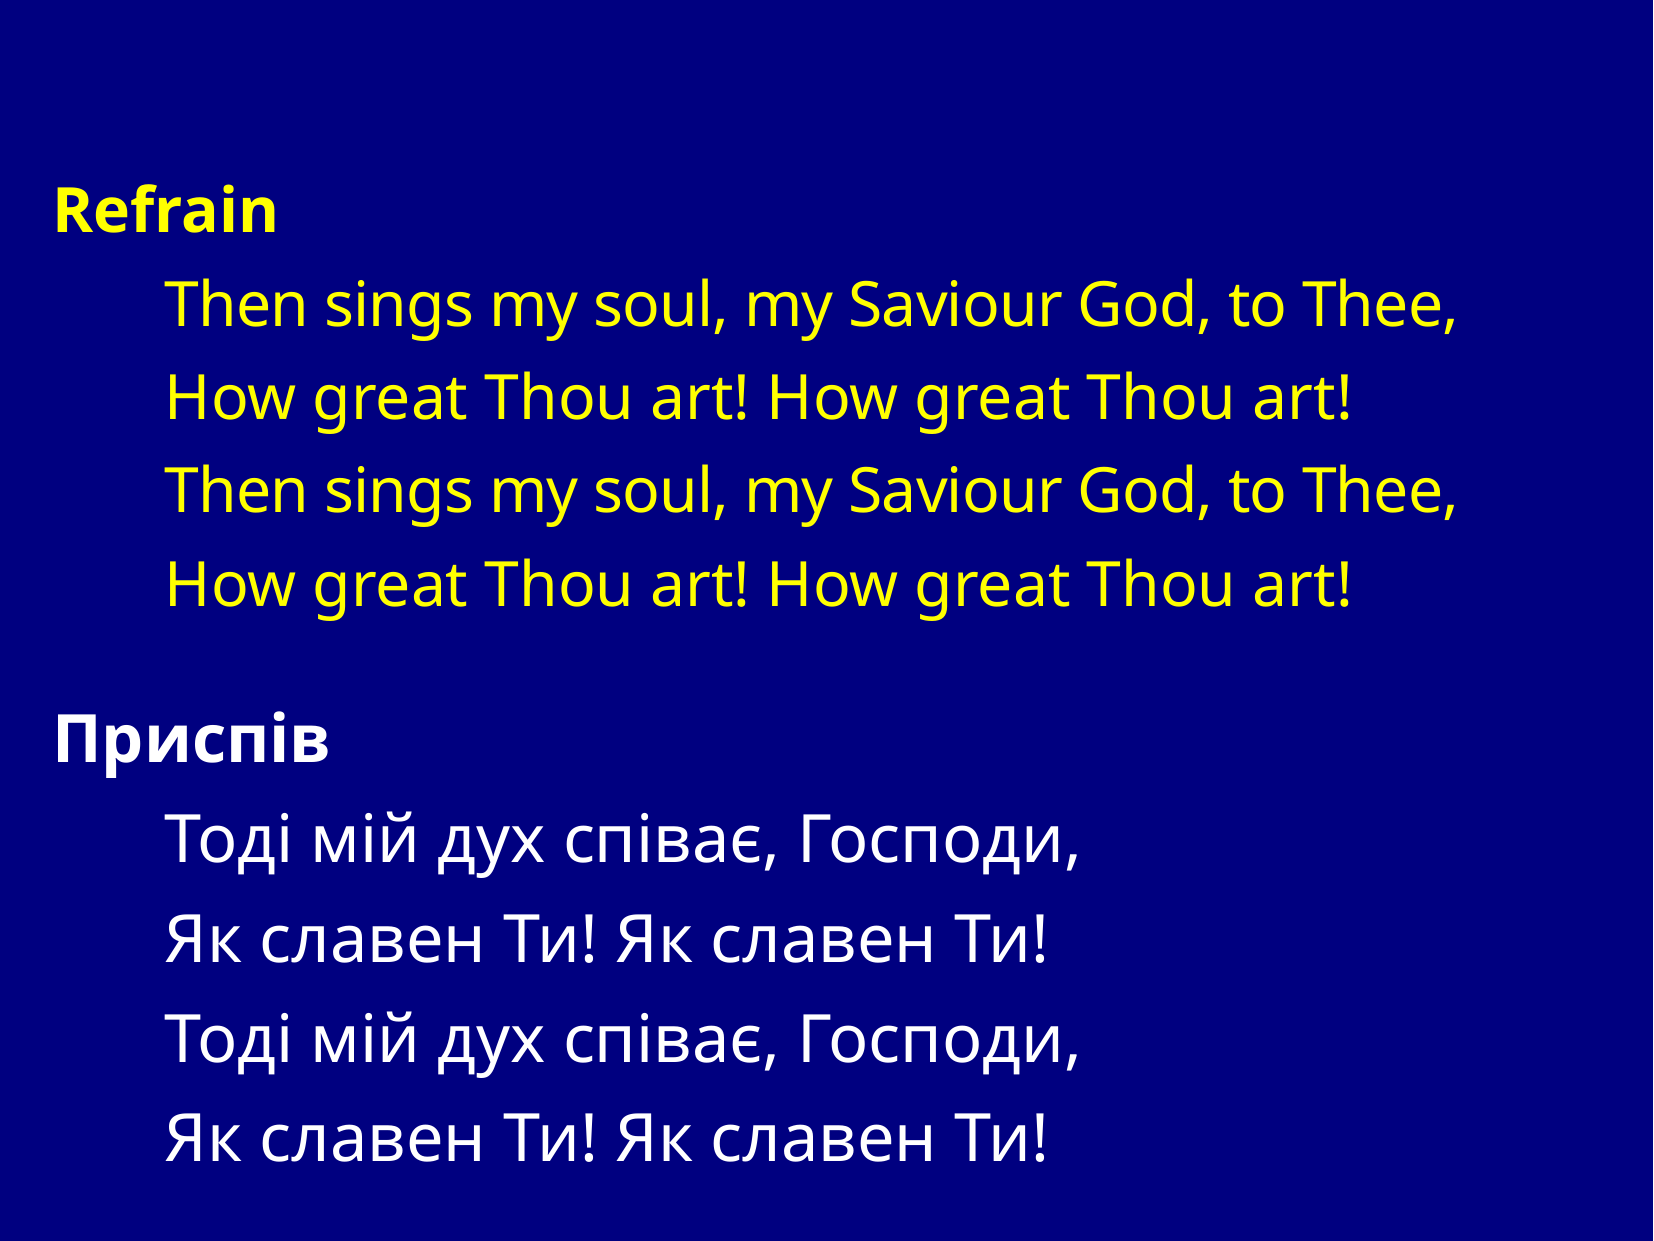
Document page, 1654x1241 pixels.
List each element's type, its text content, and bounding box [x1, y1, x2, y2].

text_box Refrain Then sings my soul, my Saviour God, to Thee, How great Thou art! How great Thou art! Then sings my soul, my Saviour God, to Thee, How great Thou art! How great Thou art! [37, 150, 1651, 638]
text_box Приспів Тоді мій дух співає, Господи, Як славен Ти! Як славен Ти! Тоді мій дух співає, Господи, Як славен Ти! Як славен Ти! [37, 675, 1576, 1163]
